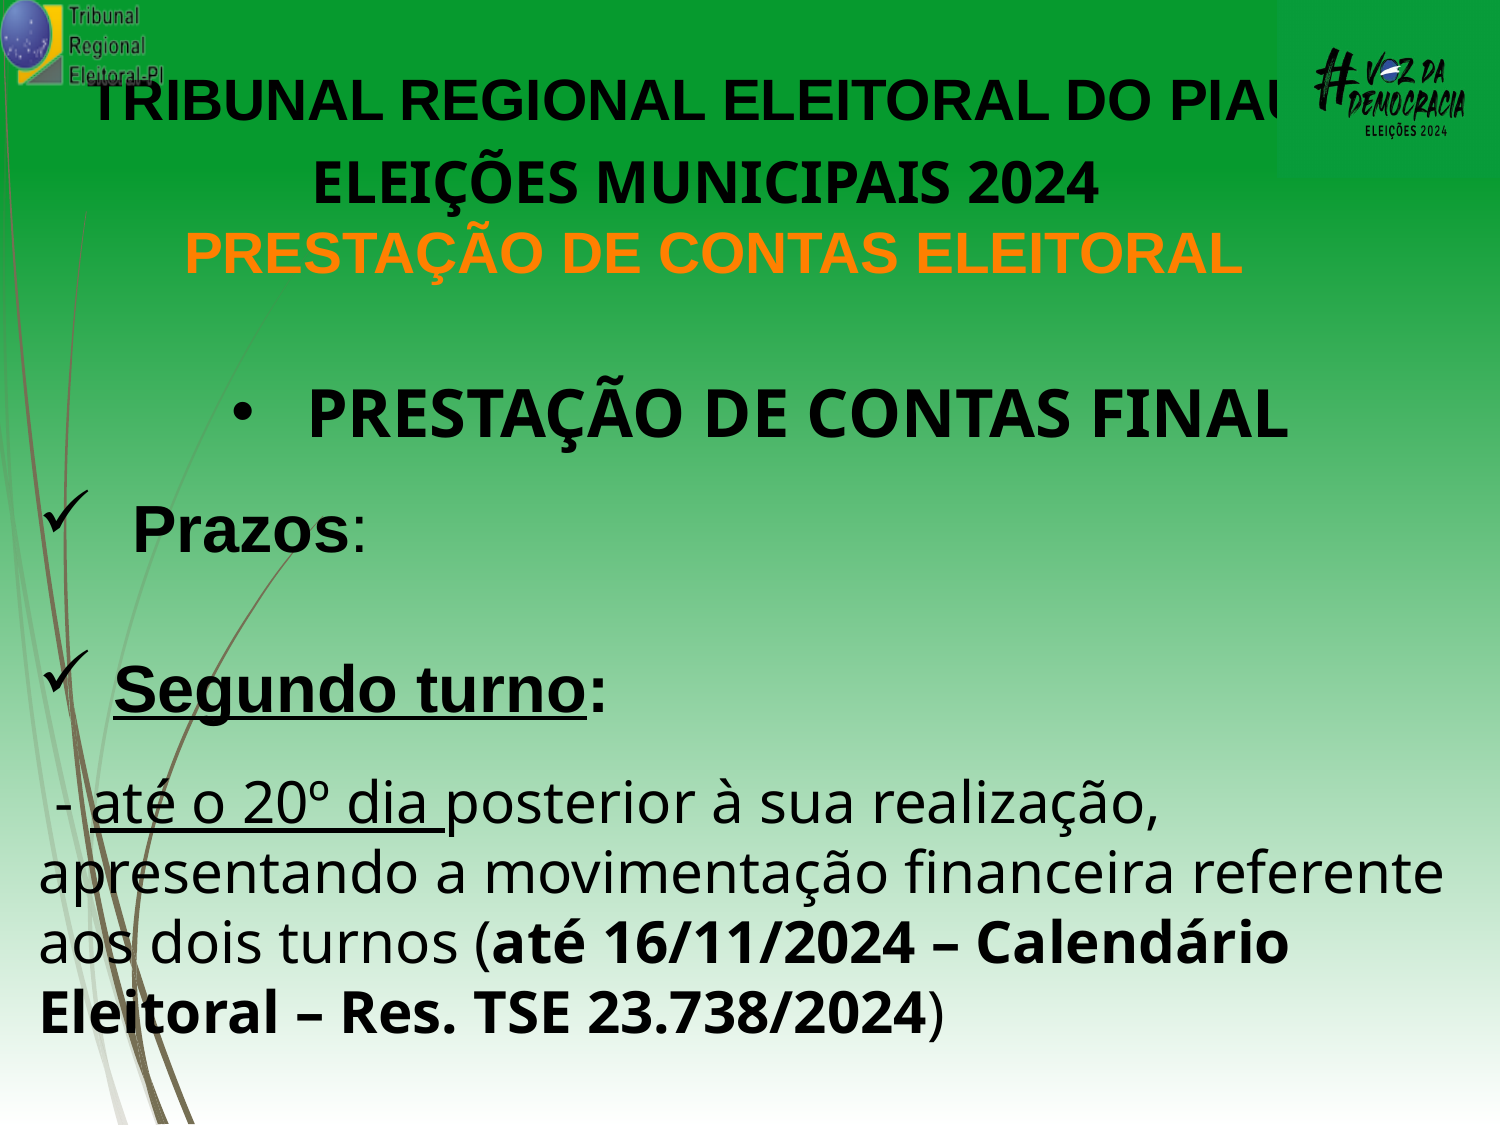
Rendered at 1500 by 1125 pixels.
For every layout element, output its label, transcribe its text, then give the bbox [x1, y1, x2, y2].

text_box PRESTAÇÃO DE CONTAS FINAL Prazos: Segundo turno: - até o 20º dia posterior à sua realização, apresentando a movimentação financeira referente aos dois turnos (até 16/11/2024 – Calendário Eleitoral – Res. TSE 23.738/2024) - Segundo turno - até o 20º dia posterior à sua realização (art. 49,§1º) [23, 283, 1498, 1099]
picture [0, 0, 178, 94]
picture [1277, 0, 1500, 178]
text_box TRIBUNAL REGIONAL ELEITORAL DO PIAUÍ ELEIÇÕES MUNICIPAIS 2024 PRESTAÇÃO DE CONTAS ELEITORAL [0, 55, 1472, 563]
